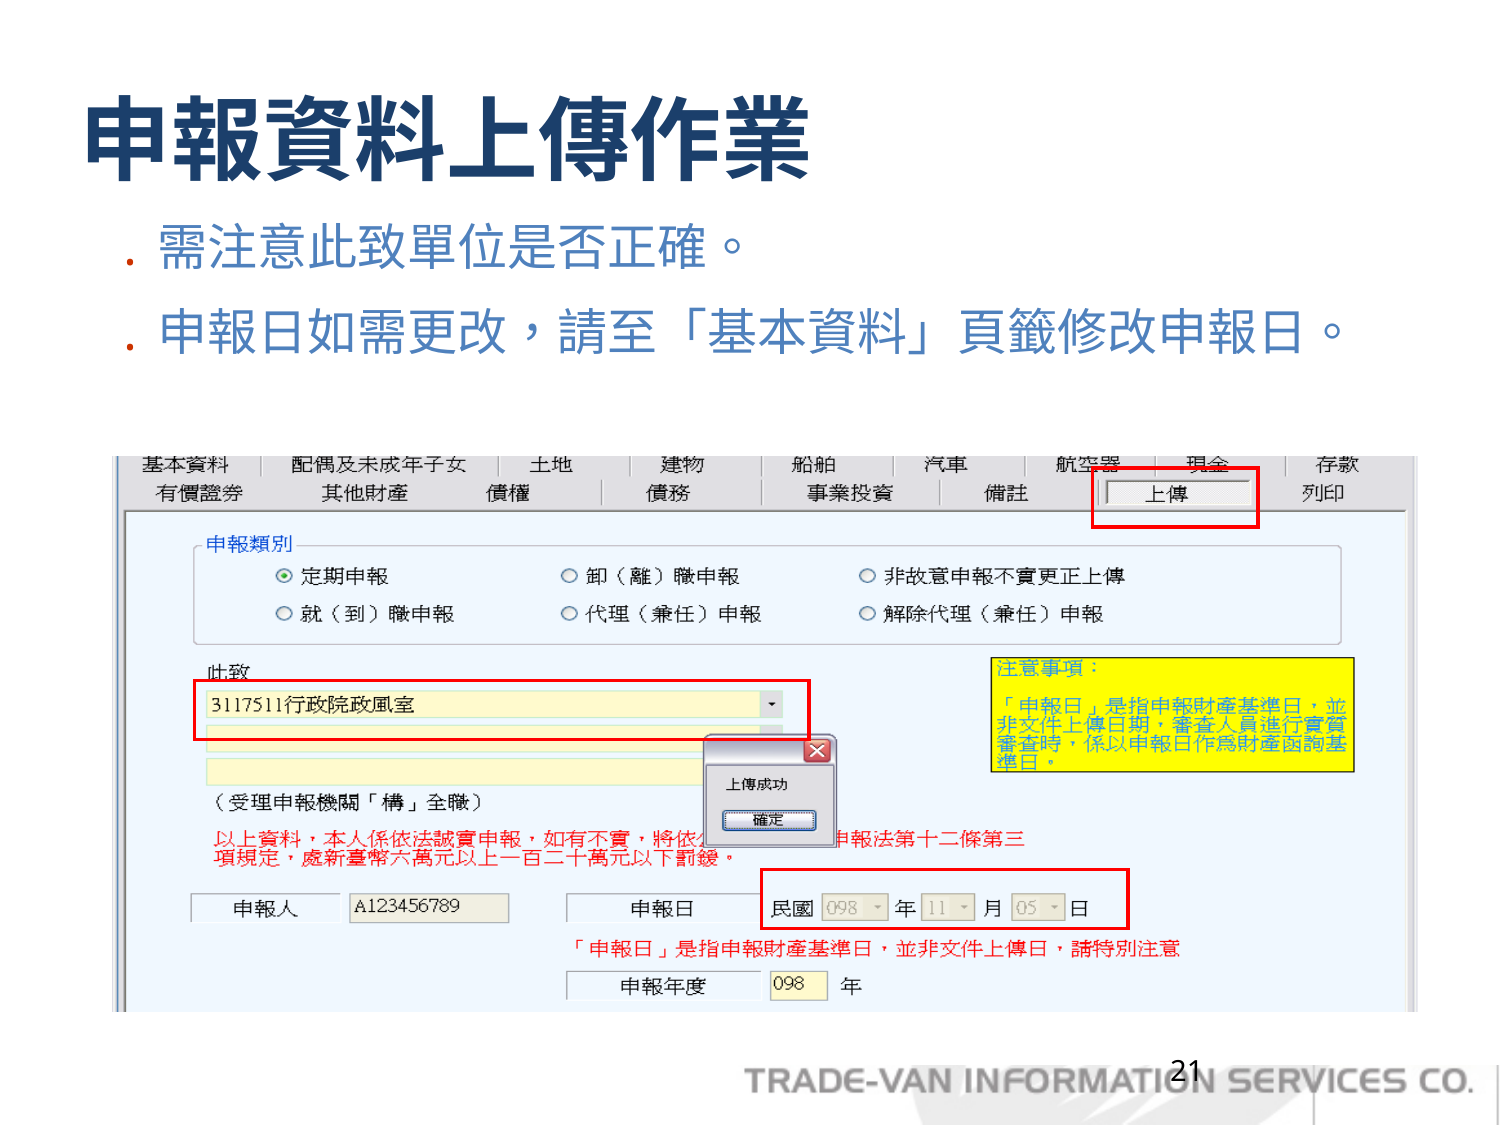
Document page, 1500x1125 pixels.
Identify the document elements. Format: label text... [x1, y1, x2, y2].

text_box 申報資料上傳作業 [65, 43, 1415, 230]
text_box [0, 0, 1500, 1100]
picture [112, 456, 1418, 1012]
text_box ․需注意此致單位是否正確。 ․申報日如需更改，請至「基本資料」頁籤修改申報日。 [100, 196, 1400, 433]
